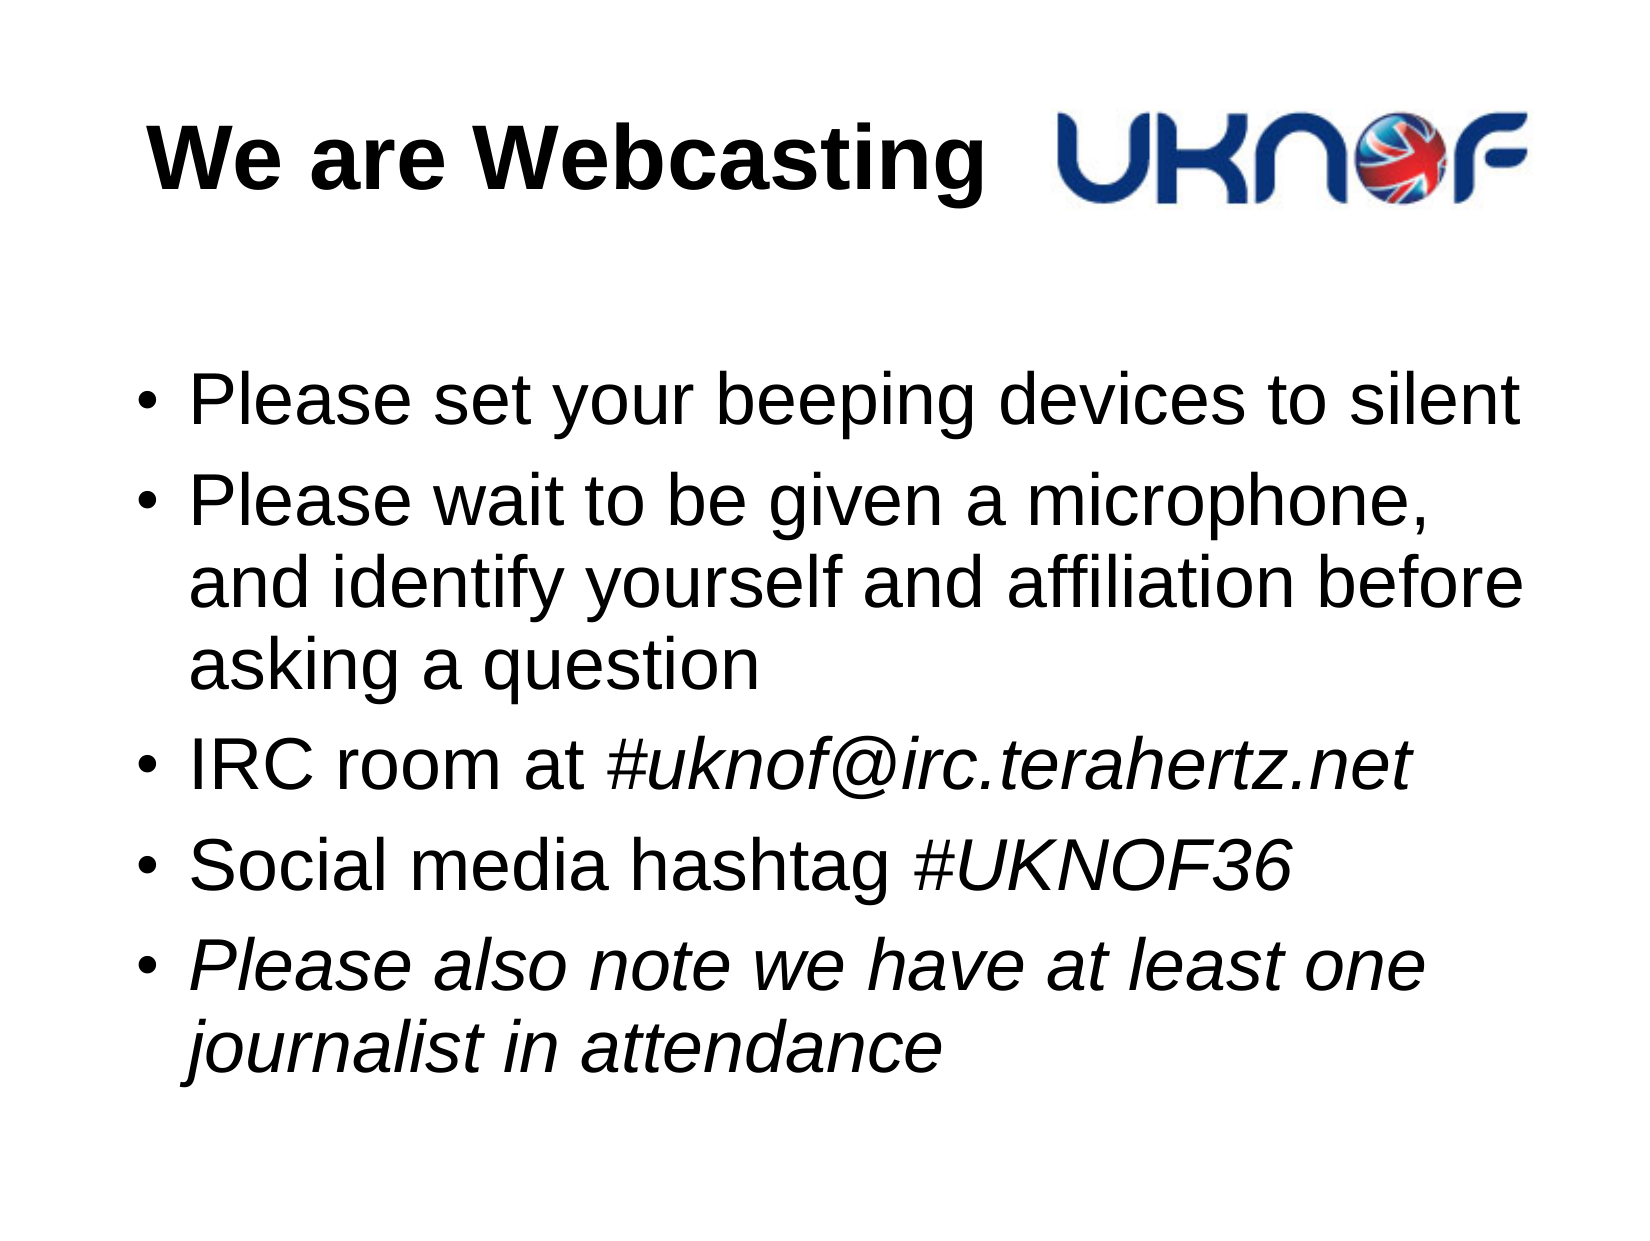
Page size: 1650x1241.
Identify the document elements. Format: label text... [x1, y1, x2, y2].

title We are Webcasting [123, 37, 1013, 279]
list Please set your beeping devices to silent Please wait to be given a microphone, and identify yourself and affiliation before asking a question IRC room at #uknof@irc.terahertz.net Social media hashtag #UKNOF36 Please also note we have at least one journalist in attendance [75, 358, 1576, 1172]
picture [1050, 93, 1536, 225]
